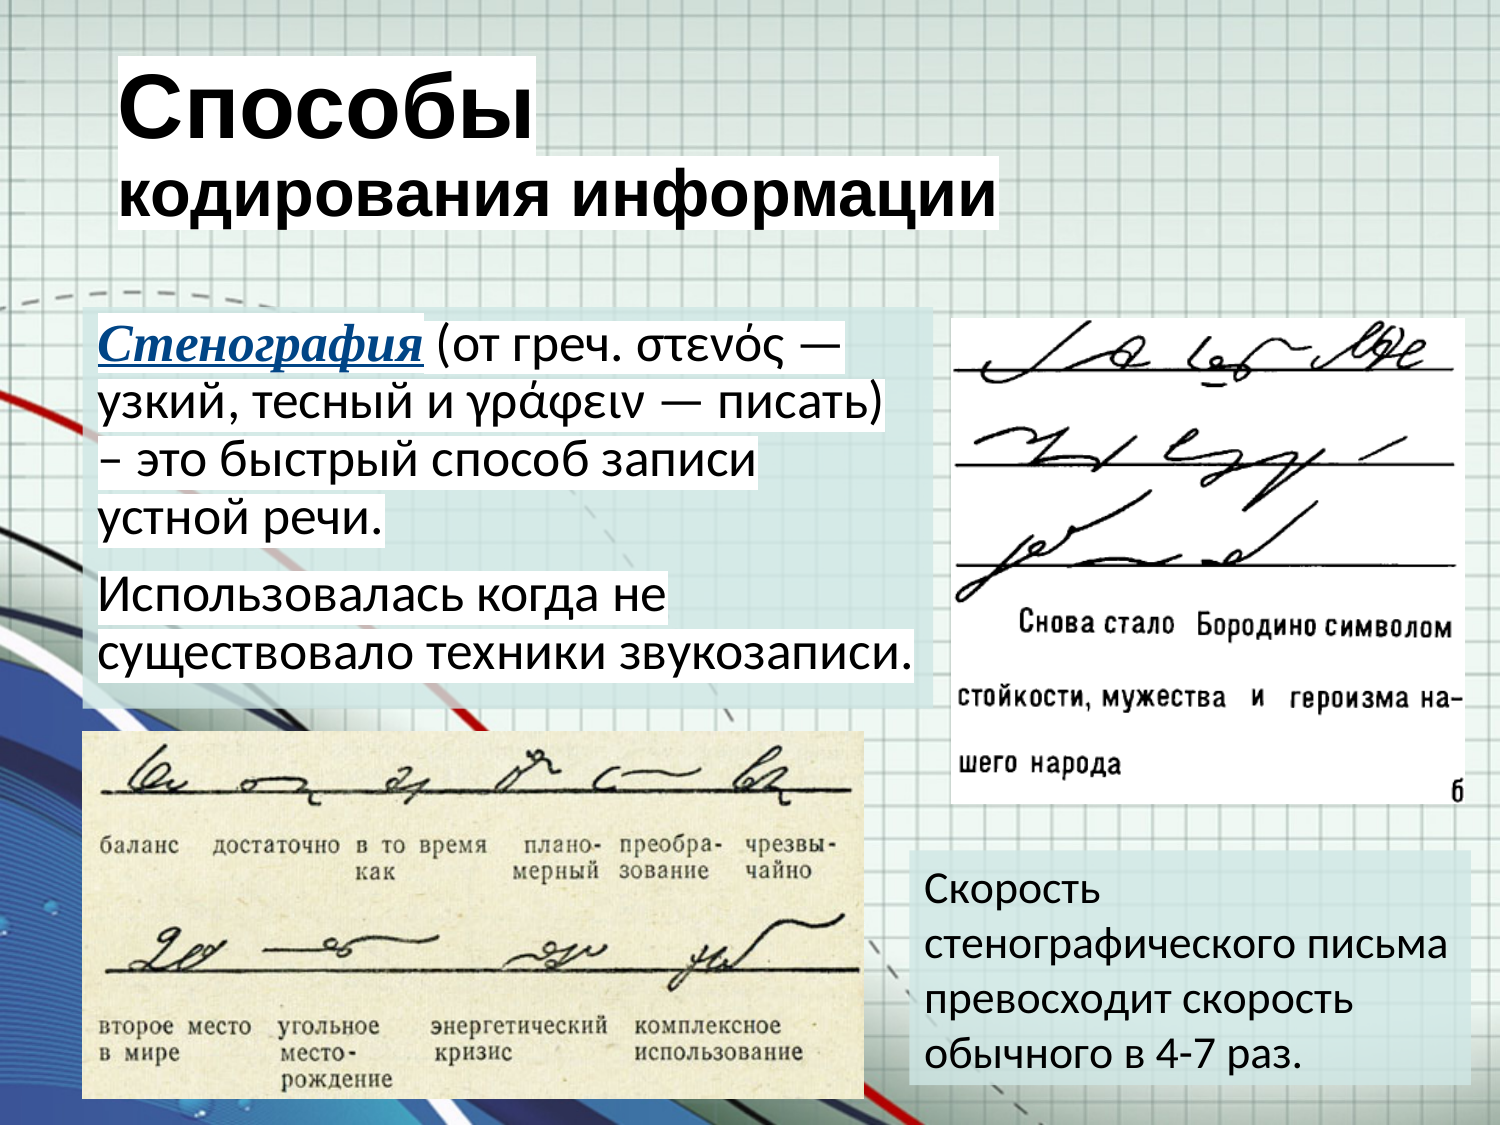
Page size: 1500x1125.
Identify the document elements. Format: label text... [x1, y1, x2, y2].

title Способы кодирования информации [103, 32, 1397, 258]
list Стенография (от греч. στενός — узкий, тесный и γράφειν — писать) – это быстрый способ записи устной речи. Использовалась когда не существовало техники звукозаписи. [82, 307, 934, 709]
picture [0, 0, 1500, 1125]
text_box Скорость стенографического письма превосходит скорость обычного в 4-7 раз. [909, 850, 1471, 1086]
